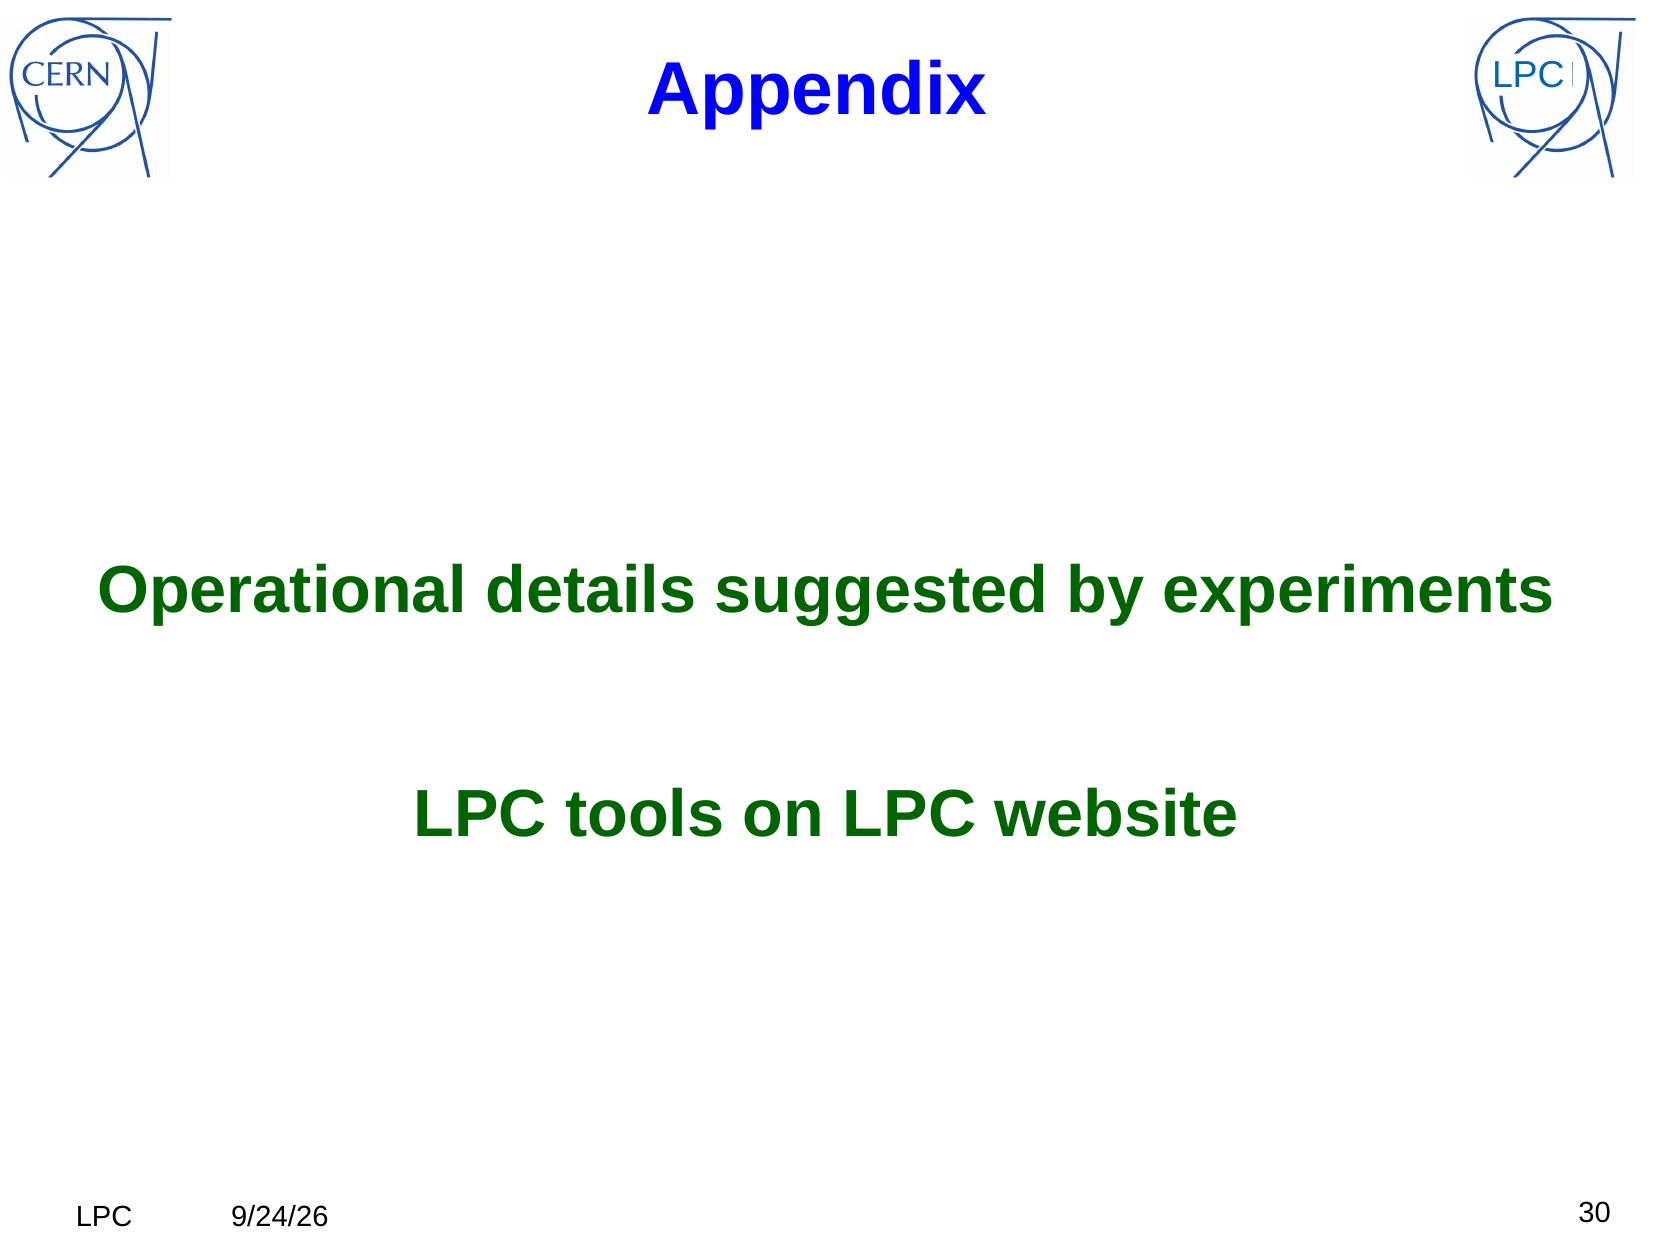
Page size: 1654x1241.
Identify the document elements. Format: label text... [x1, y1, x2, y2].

title Appendix [173, 5, 1461, 172]
subtitle Operational details suggested by experiments LPC tools on LPC website [82, 225, 1571, 1141]
picture [5, 14, 174, 180]
picture [1470, 14, 1638, 180]
